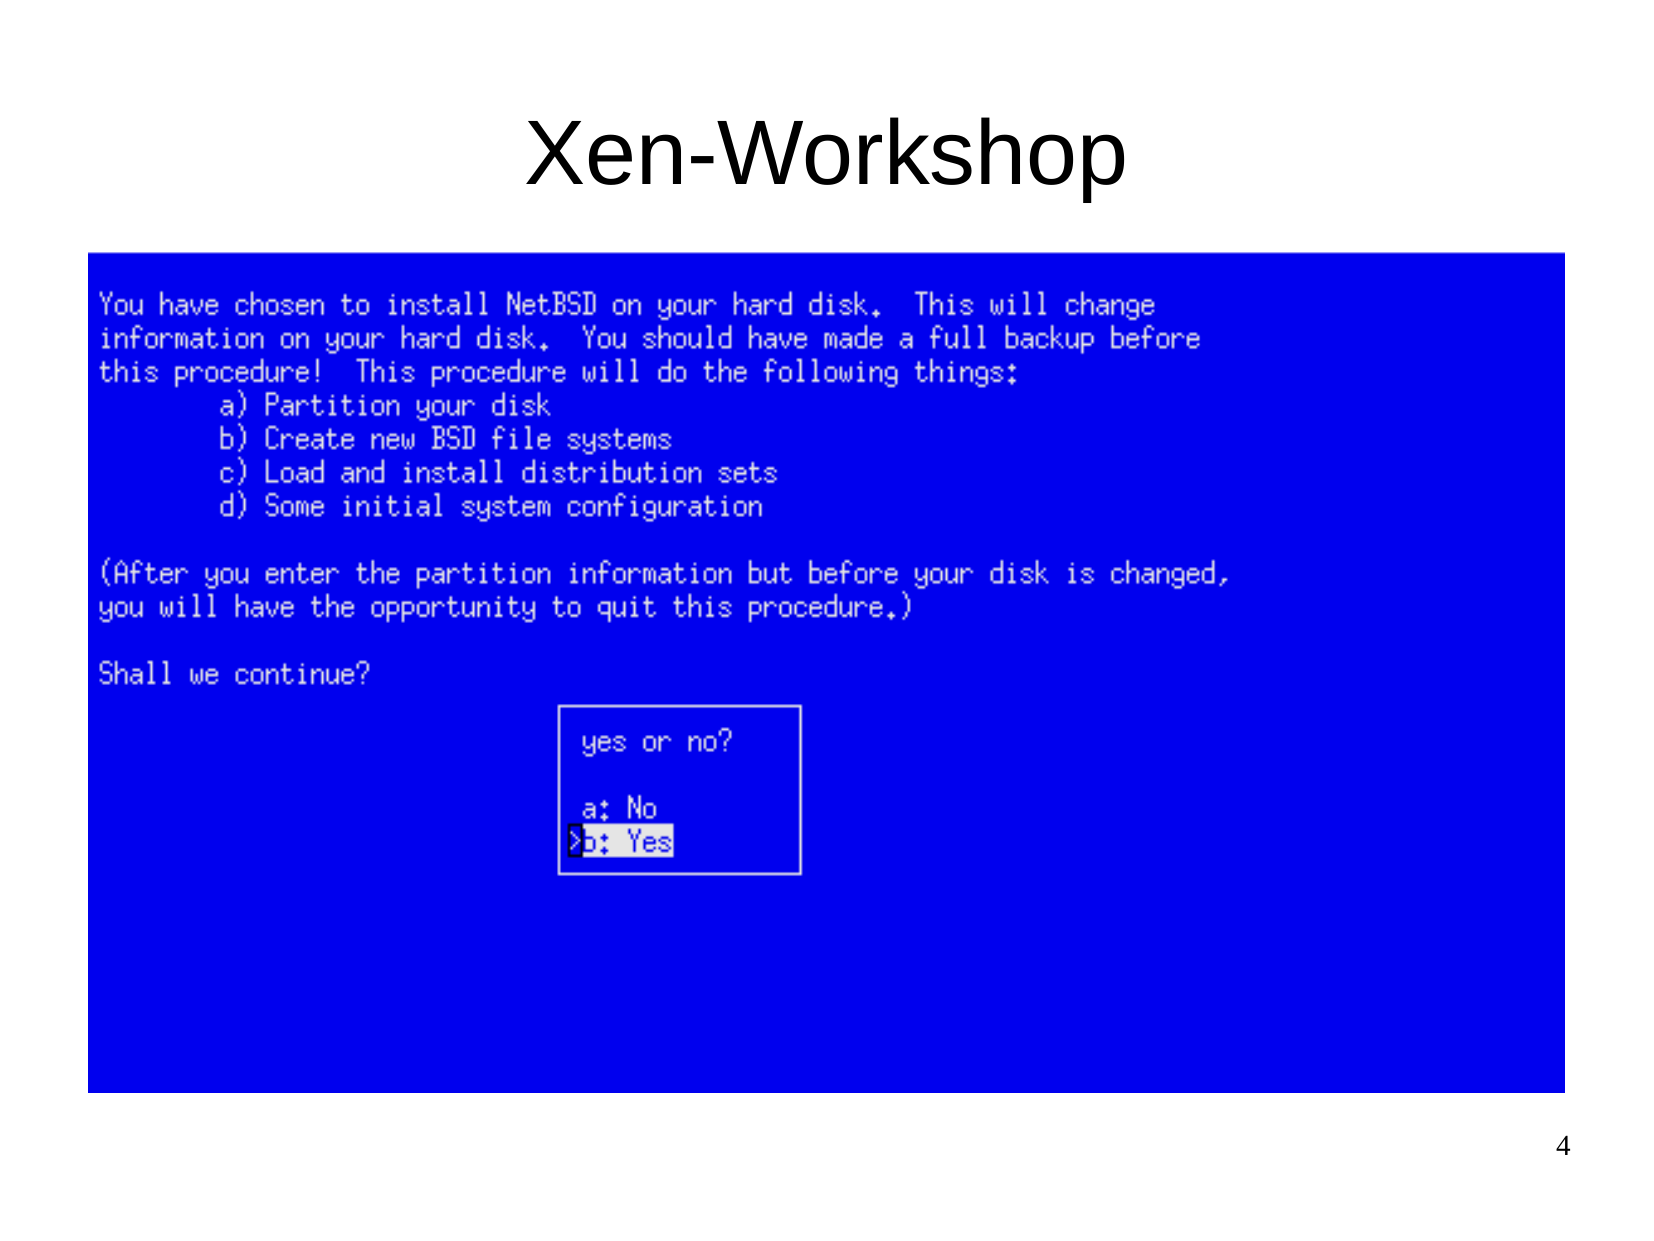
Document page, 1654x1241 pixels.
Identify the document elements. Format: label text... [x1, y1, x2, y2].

title Xen-Workshop [82, 49, 1571, 257]
picture [88, 251, 1565, 1093]
